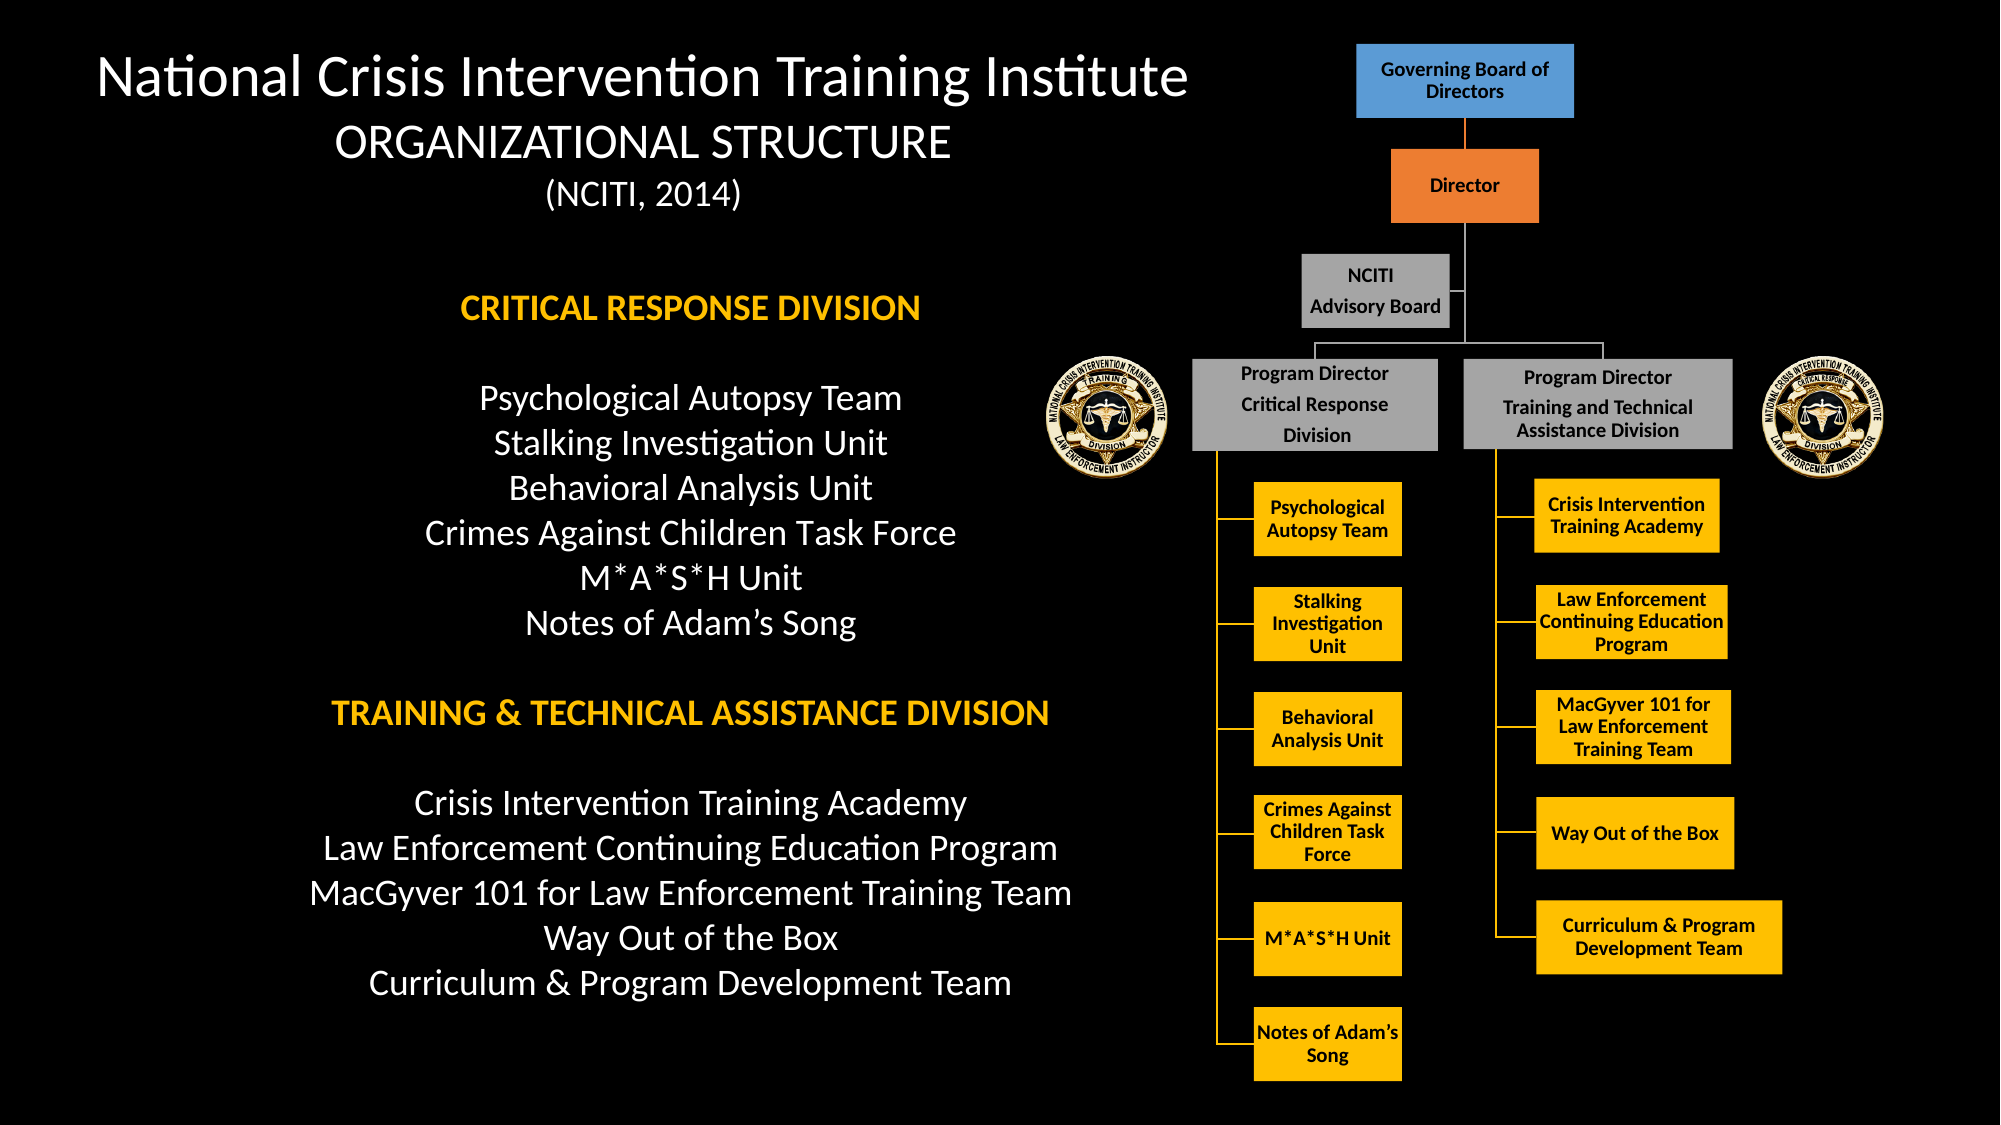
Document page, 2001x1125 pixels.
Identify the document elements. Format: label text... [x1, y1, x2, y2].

text_box Crimes Against Children Task Force [1253, 795, 1402, 870]
picture [1759, 353, 1886, 481]
text_box Crisis Intervention Training Academy [1534, 478, 1720, 553]
text_box Behavioral Analysis Unit [1253, 692, 1402, 767]
text_box Program Director Training and Technical Assistance Division [1463, 358, 1733, 450]
text_box NCITI Advisory Board [1301, 253, 1450, 328]
text_box Director [1391, 148, 1540, 223]
picture [1043, 353, 1170, 481]
text_box MacGyver 101 for Law Enforcement Training Team [1536, 690, 1732, 765]
text_box Psychological Autopsy Team [1253, 482, 1402, 557]
text_box M*A*S*H Unit [1253, 902, 1402, 977]
text_box Curriculum & Program Development Team [1536, 900, 1783, 975]
text_box National Crisis Intervention Training Institute ORGANIZATIONAL STRUCTURE (NCITI, 2014) [76, 28, 1211, 224]
text_box Program Director Critical Response Division [1192, 358, 1438, 451]
text_box Law Enforcement Continuing Education Program [1536, 585, 1728, 660]
text_box CRITICAL RESPONSE DIVISION Psychological Autopsy Team Stalking Investigation Unit Behavioral Analysis Unit Crimes Against Children Task Force M*A*S*H Unit Notes of Adam’s Song TRAINING & TECHNICAL ASSISTANCE DIVISION Crisis Intervention Training Academy Law Enforcement Continuing Education Program MacGyver 101 for Law Enforcement Training Team Way Out of the Box Curriculum & Program Development Team [285, 275, 1097, 1018]
text_box Stalking Investigation Unit [1253, 587, 1402, 662]
text_box Notes of Adam’s Song [1253, 1007, 1402, 1082]
text_box Governing Board of Directors [1356, 43, 1575, 118]
text_box Way Out of the Box [1536, 797, 1735, 870]
